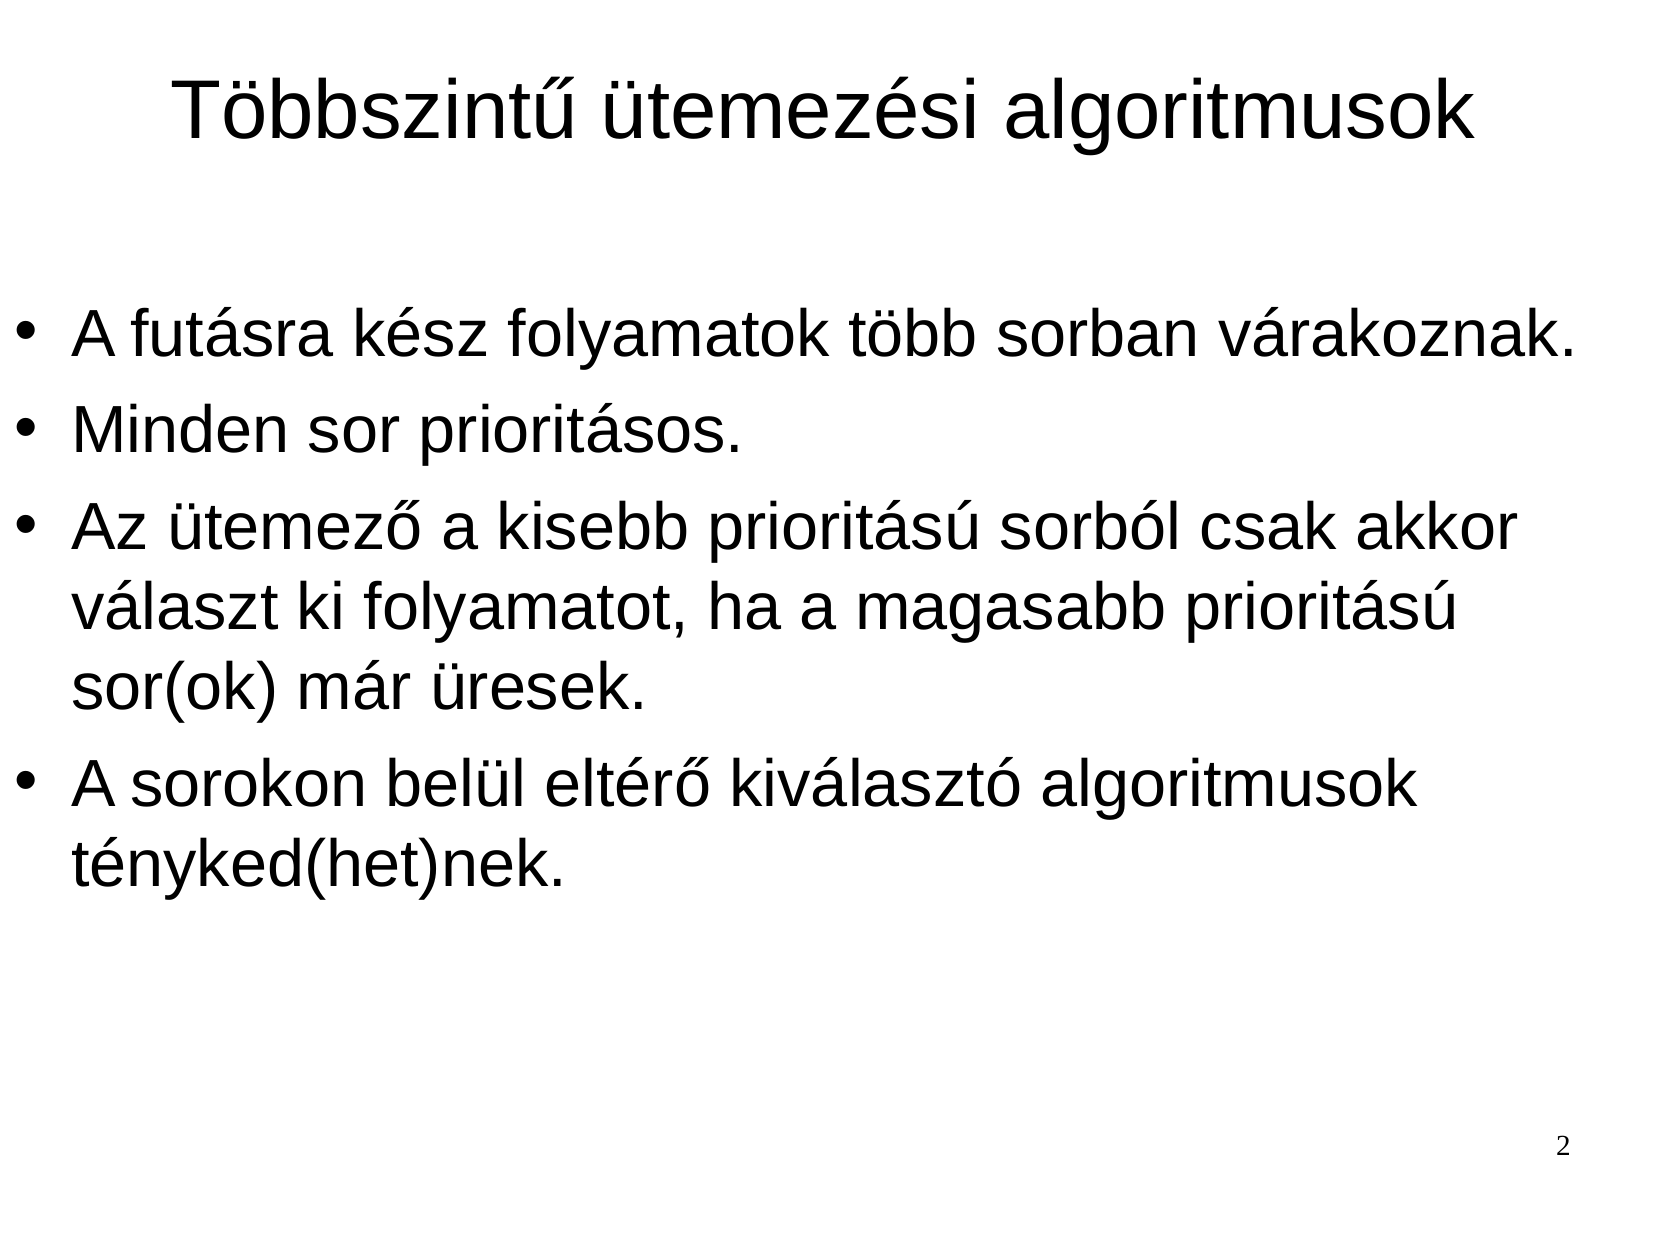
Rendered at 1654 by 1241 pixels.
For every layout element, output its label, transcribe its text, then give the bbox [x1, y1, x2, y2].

title Többszintű ütemezési algoritmusok [38, 20, 1609, 191]
list A futásra kész folyamatok több sorban várakoznak. Minden sor prioritásos. Az ütemező a kisebb prioritású sorból csak akkor választ ki folyamatot, ha a magasabb prioritású sor(ok) már üresek. A sorokon belül eltérő kiválasztó algoritmusok tényked(het)nek. [0, 281, 1654, 1076]
